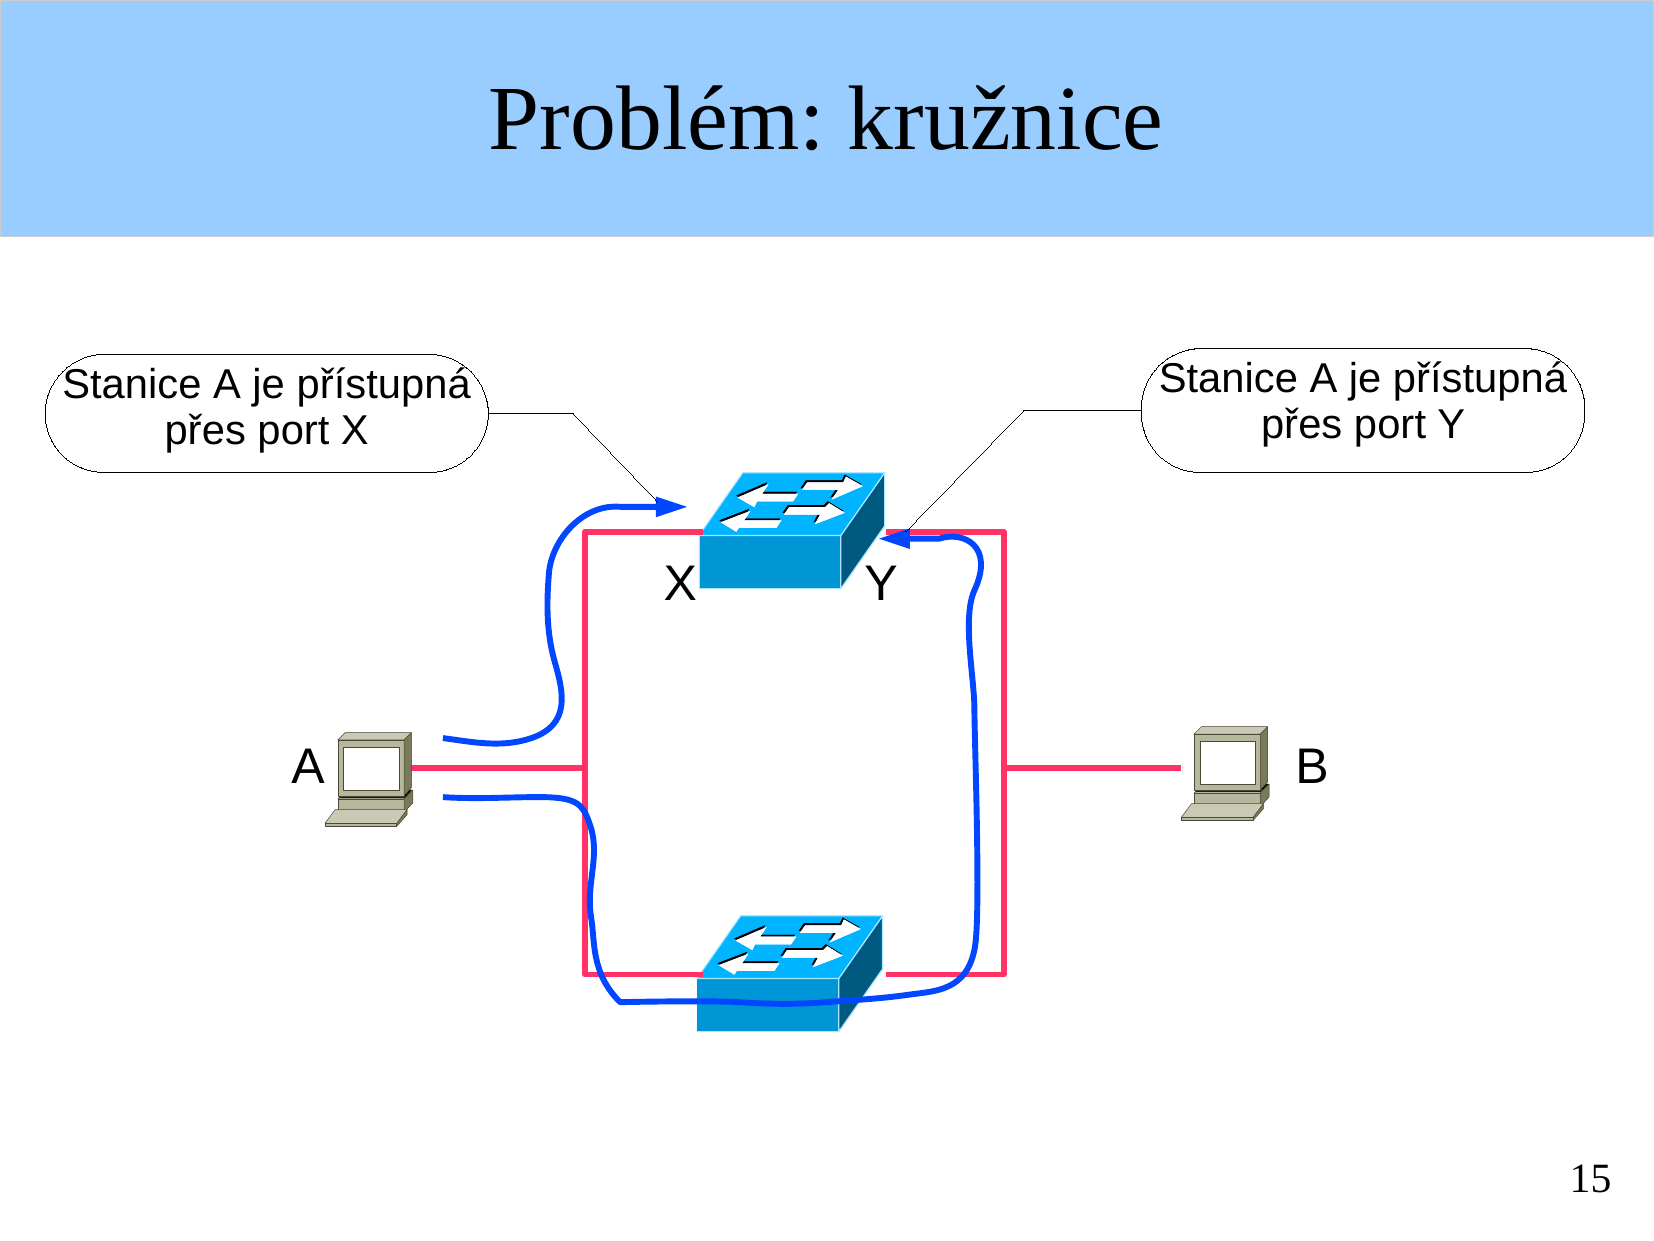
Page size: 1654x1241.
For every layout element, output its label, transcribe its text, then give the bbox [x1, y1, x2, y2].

picture [324, 732, 414, 827]
picture [720, 954, 778, 973]
picture [803, 477, 860, 498]
picture [698, 535, 864, 591]
text_box B [1295, 738, 1329, 823]
picture [785, 503, 843, 523]
text_box Y [864, 555, 898, 640]
picture [801, 920, 858, 941]
text_box Stanice A je přístupná přes port Y [1141, 348, 1585, 473]
picture [696, 915, 884, 996]
picture [737, 928, 795, 949]
picture [696, 1001, 884, 1034]
title Problém: kružnice [0, 0, 1654, 237]
picture [722, 511, 780, 530]
picture [1181, 726, 1270, 821]
picture [698, 472, 886, 555]
picture [739, 485, 797, 506]
picture [783, 946, 841, 965]
text_box A [291, 738, 325, 823]
text_box X [663, 555, 697, 640]
text_box Stanice A je přístupná přes port X [45, 354, 489, 473]
